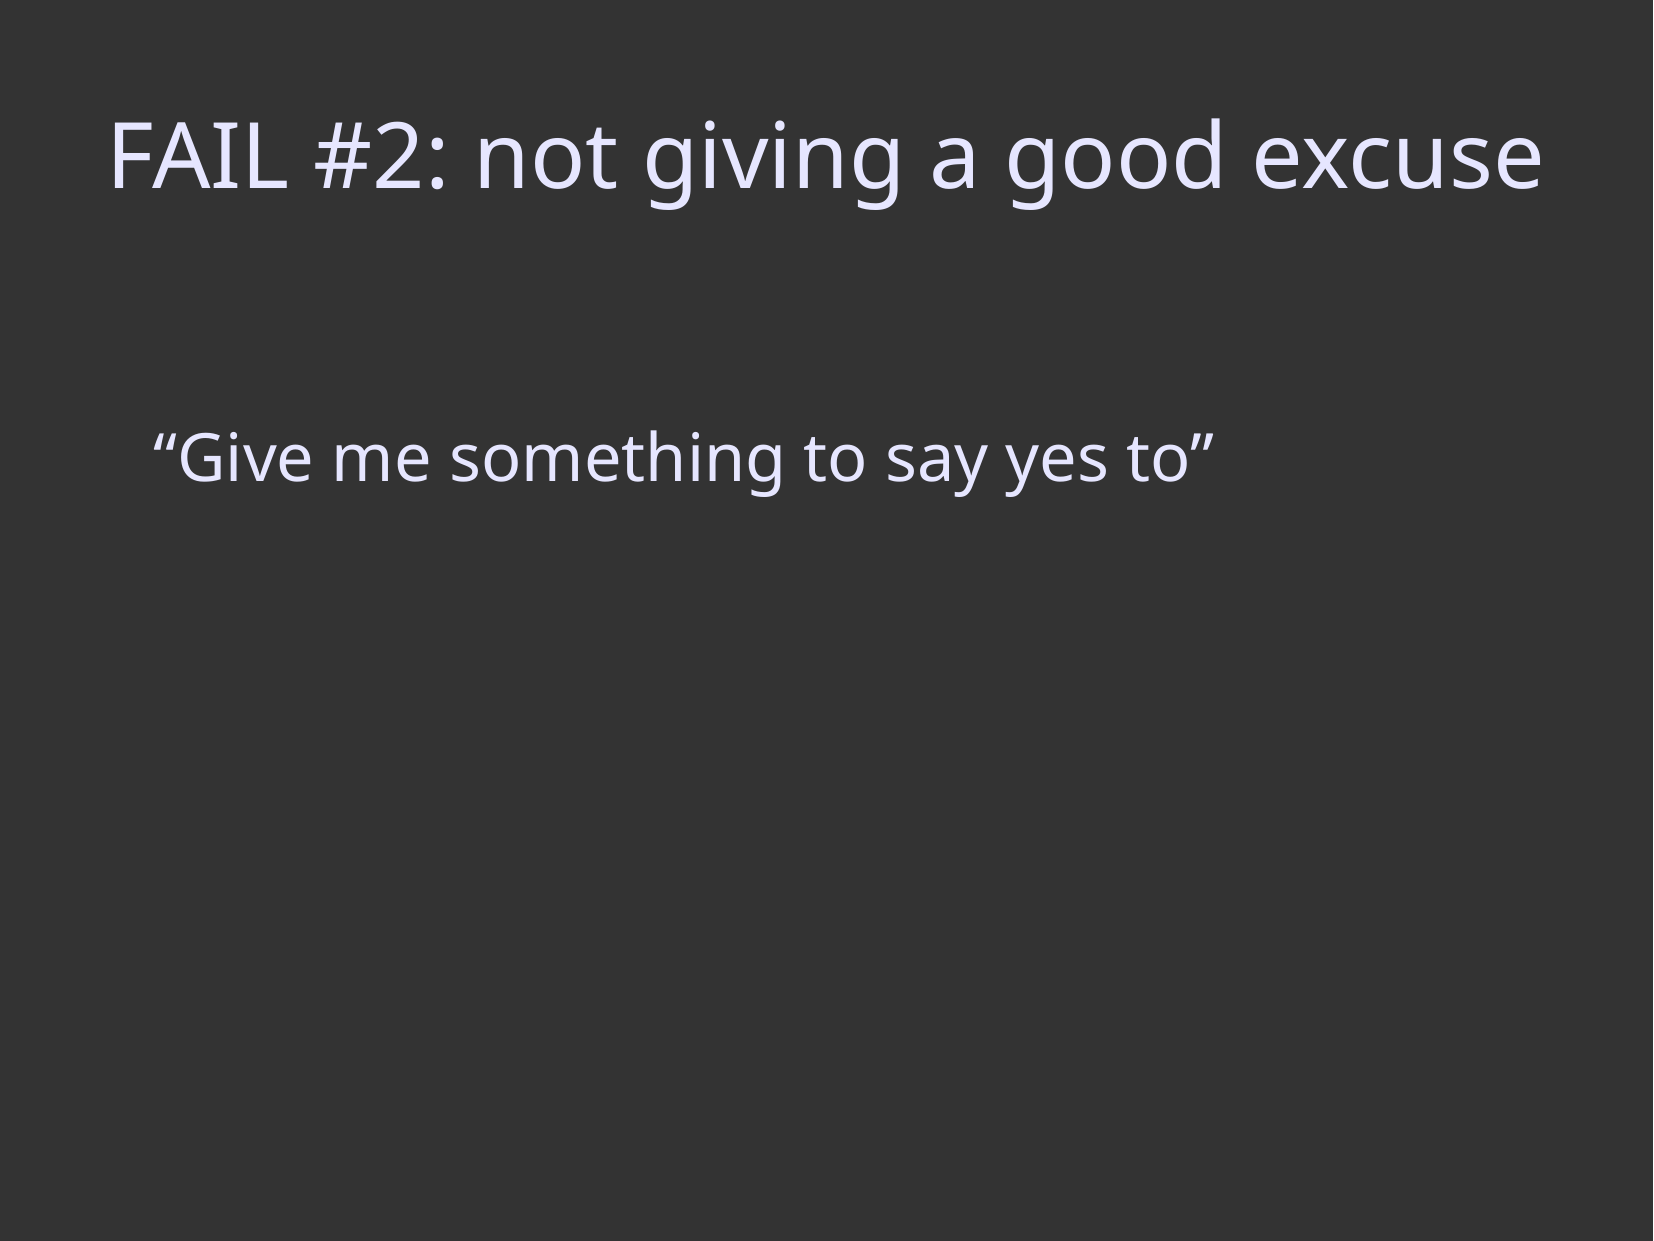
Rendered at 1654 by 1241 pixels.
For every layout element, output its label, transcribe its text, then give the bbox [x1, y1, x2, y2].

list “Give me something to say yes to” [82, 290, 1571, 1109]
title FAIL #2: not giving a good excuse [82, 27, 1571, 279]
